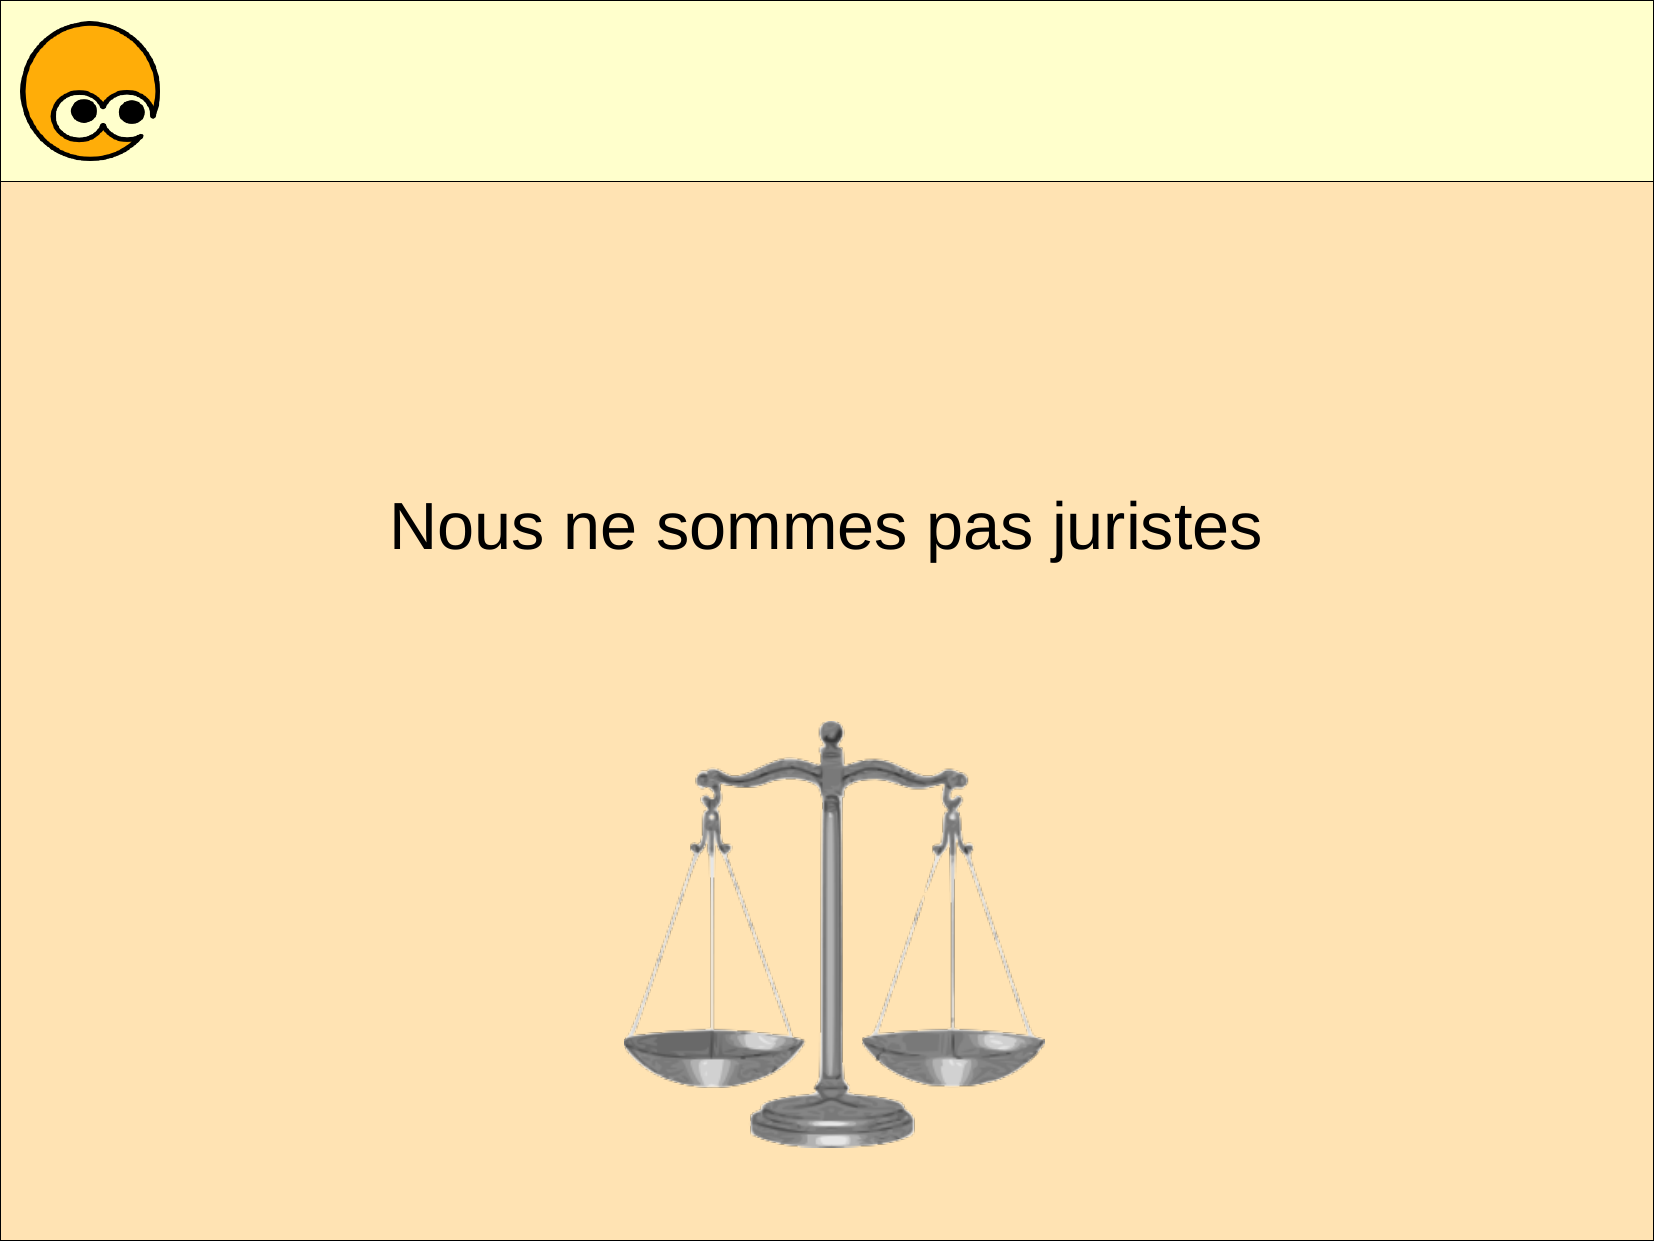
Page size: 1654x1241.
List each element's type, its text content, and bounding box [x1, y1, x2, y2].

picture [20, 21, 160, 161]
picture [624, 721, 1045, 1148]
subtitle Nous ne sommes pas juristes [82, 290, 1571, 762]
